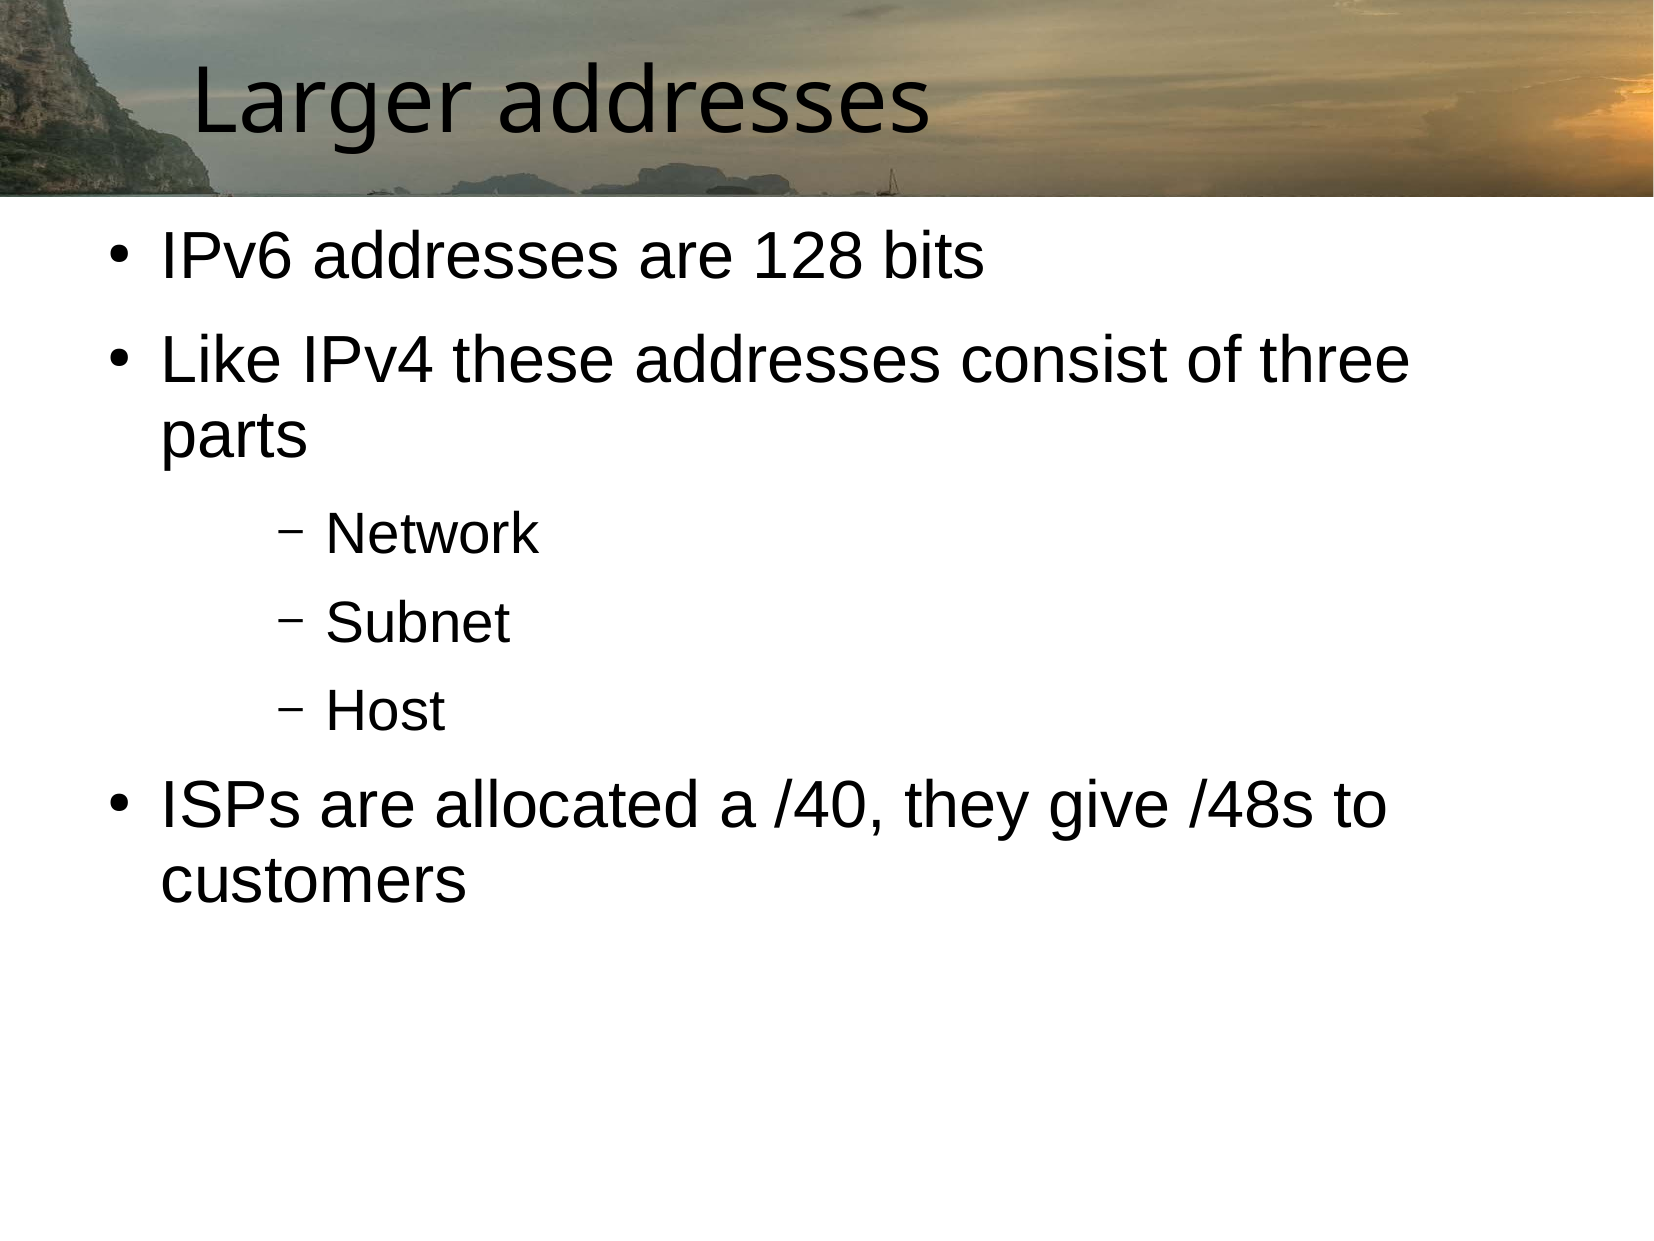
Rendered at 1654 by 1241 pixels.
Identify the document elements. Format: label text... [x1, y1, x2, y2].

picture [0, 0, 1654, 197]
list IPv6 addresses are 128 bits Like IPv4 these addresses consist of three parts Network Subnet Host ISPs are allocated a /40, they give /48s to customers [89, 217, 1578, 1226]
title Larger addresses [190, 0, 1571, 194]
